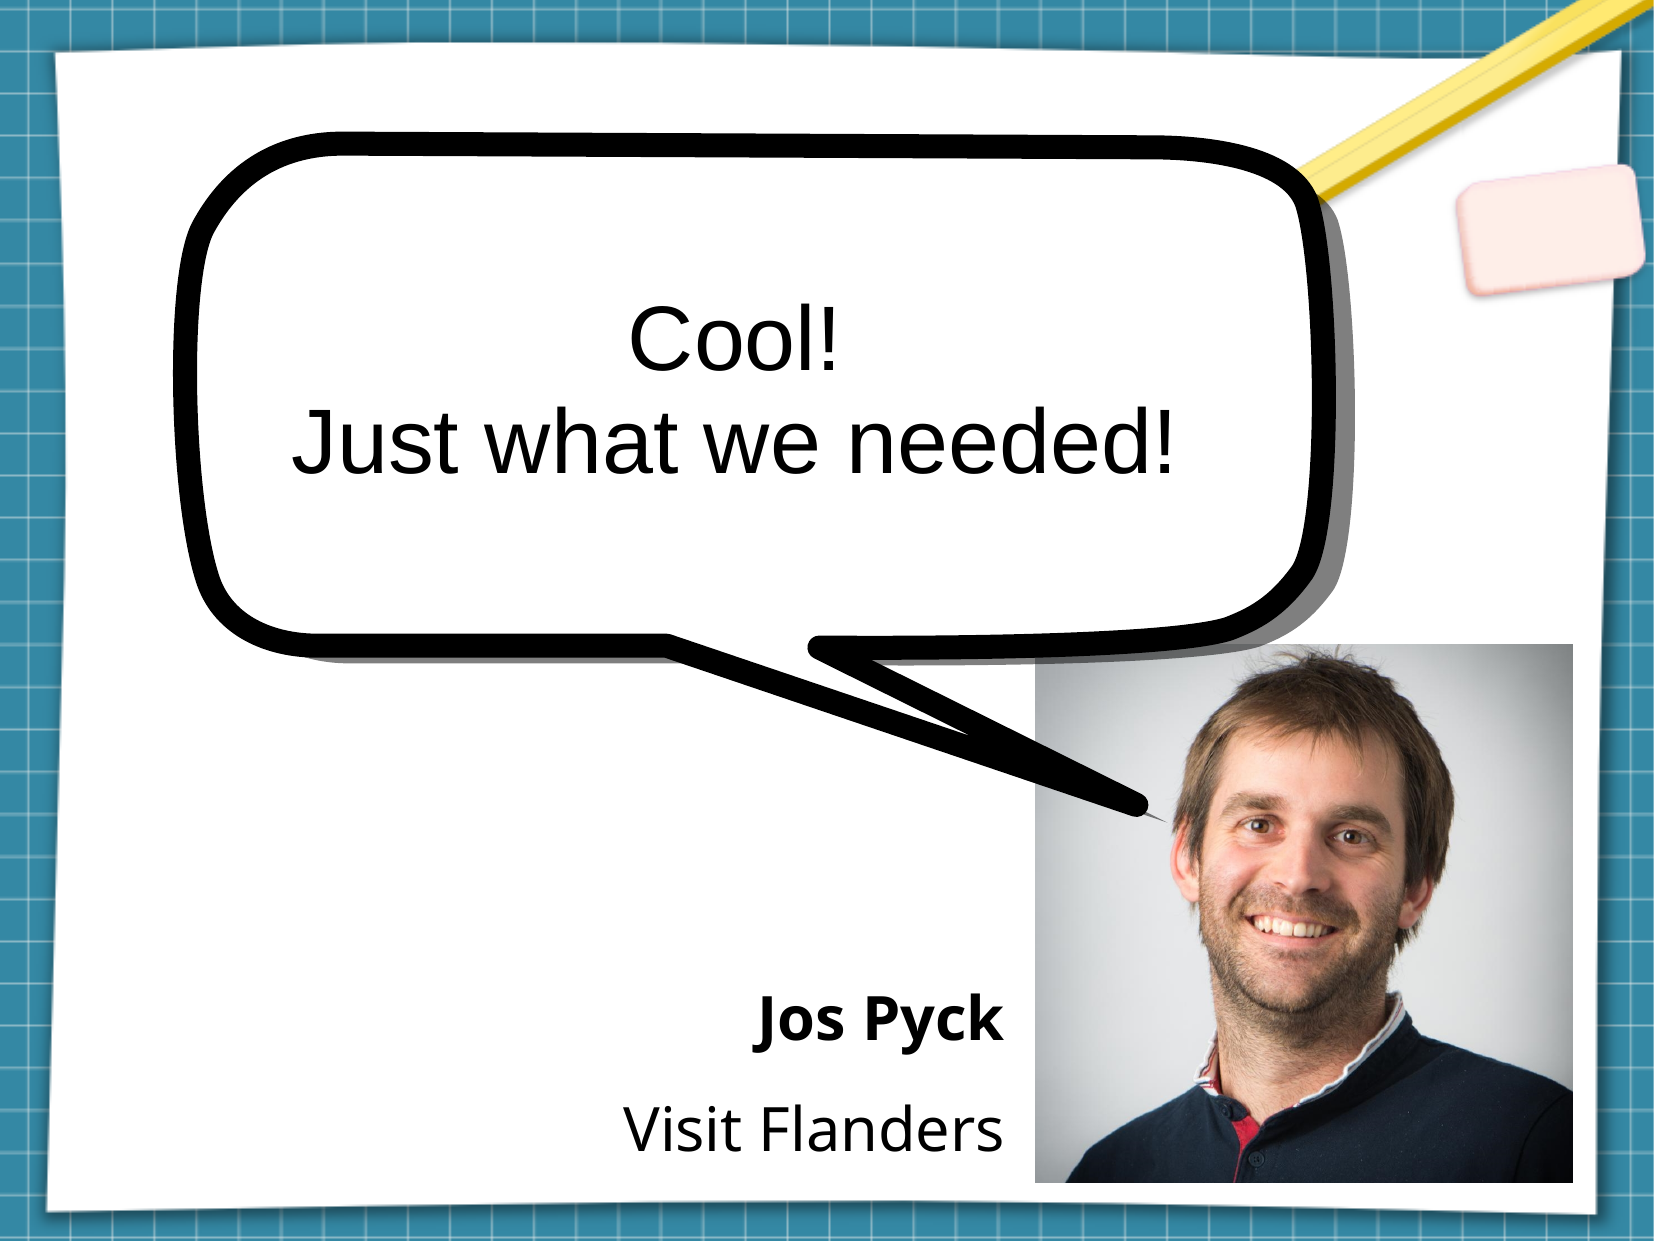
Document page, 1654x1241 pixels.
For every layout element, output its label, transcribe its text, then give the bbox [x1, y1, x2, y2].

picture [0, 0, 1654, 1241]
list Jos Pyck Visit Flanders [82, 975, 1006, 1171]
title Cool! Just what we needed! [195, 161, 1276, 619]
